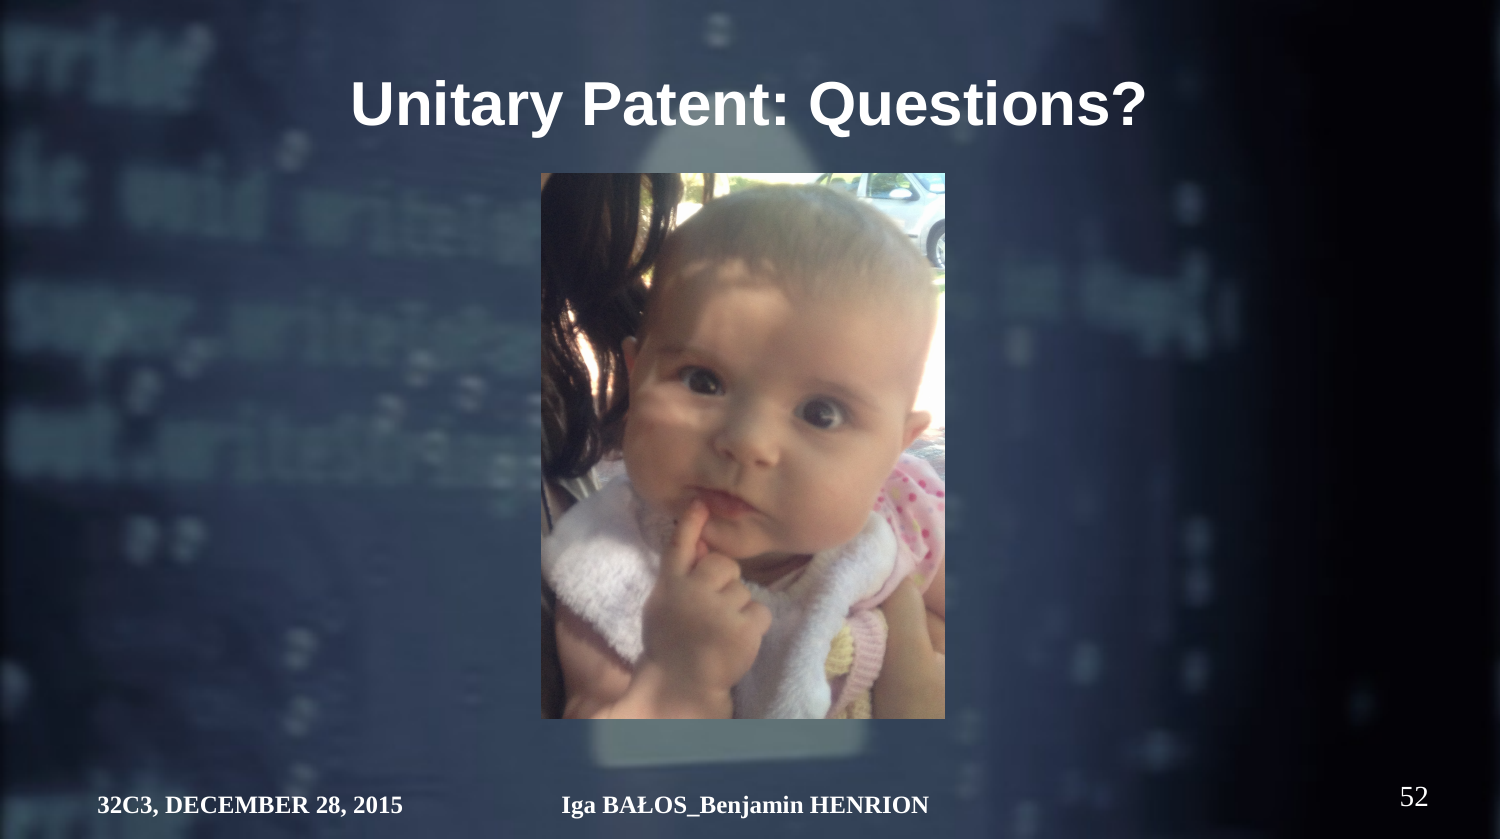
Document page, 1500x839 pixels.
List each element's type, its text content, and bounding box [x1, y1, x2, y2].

title Unitary Patent: Questions? [74, 33, 1425, 174]
picture [0, 0, 1500, 839]
